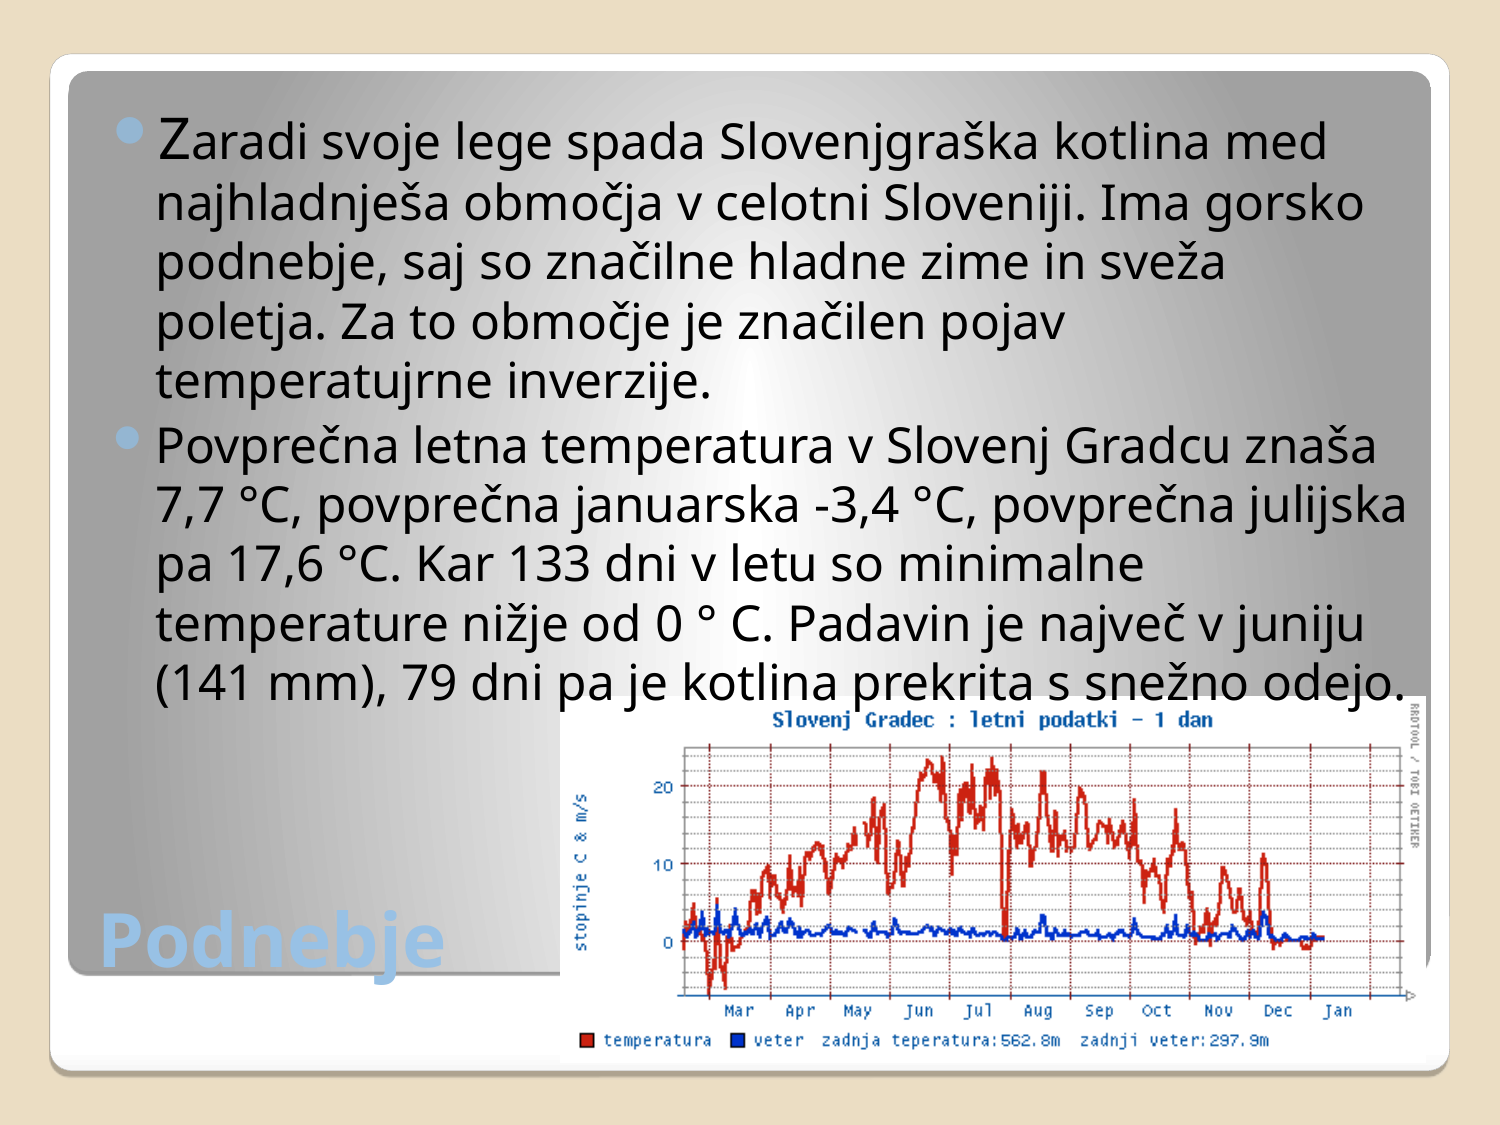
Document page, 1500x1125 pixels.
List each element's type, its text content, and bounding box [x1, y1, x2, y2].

title Podnebje [82, 817, 1425, 991]
list Zaradi svoje lege spada Slovenjgraška kotlina med najhladnješa območja v celotni Sloveniji. Ima gorsko podnebje, saj so značilne hladne zime in sveža poletja. Za to območje je značilen pojav temperatujrne inverzije. Povprečna letna temperatura v Slovenj Gradcu znaša 7,7 °C, povprečna januarska -3,4 °C, povprečna julijska pa 17,6 °C. Kar 133 dni v letu so minimalne temperature nižje od 0 ° C. Padavin je največ v juniju (141 mm), 79 dni pa je kotlina prekrita s snežno odejo. [82, 86, 1425, 774]
picture [560, 696, 1426, 1063]
